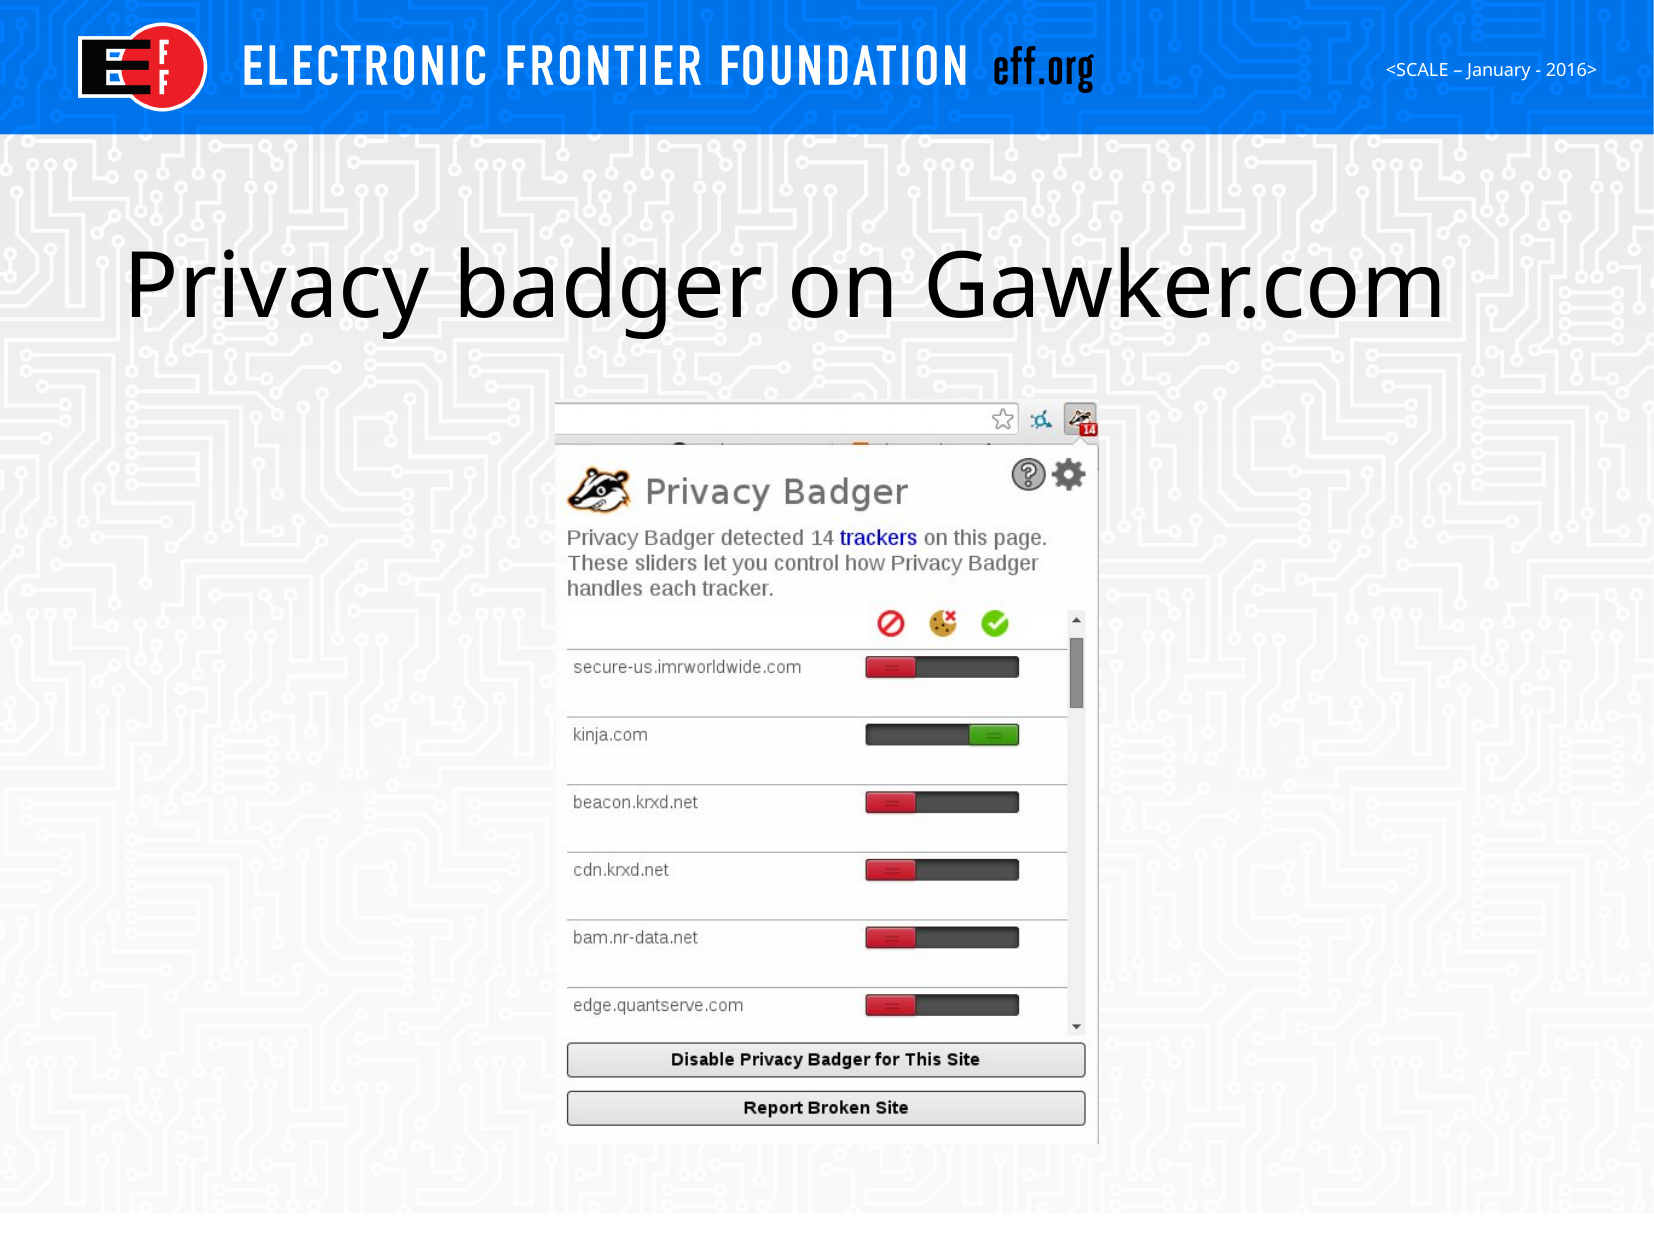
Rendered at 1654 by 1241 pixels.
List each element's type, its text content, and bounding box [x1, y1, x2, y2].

title Privacy badger on Gawker.com [124, 179, 1530, 386]
picture [0, 0, 1654, 1213]
